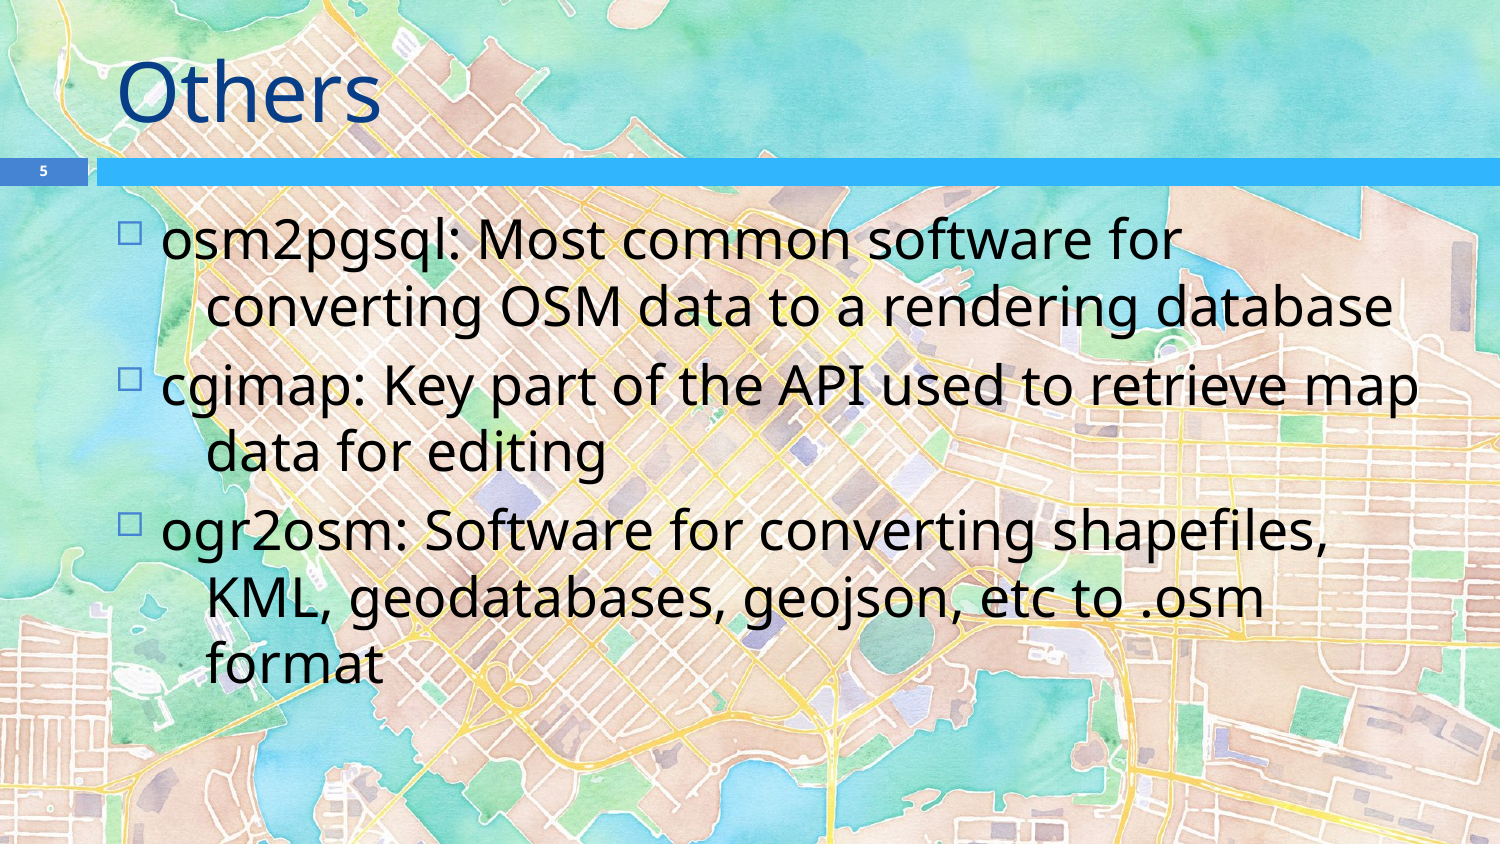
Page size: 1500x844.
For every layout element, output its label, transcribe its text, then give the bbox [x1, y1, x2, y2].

text_box ‹#› [0, 156, 88, 187]
title Others [100, 28, 1438, 151]
list osm2pgsql: Most common software for converting OSM data to a rendering database cgimap: Key part of the API used to retrieve map data for editing ogr2osm: Software for converting shapefiles, KML, geodatabases, geojson, etc to .osm format [100, 196, 1438, 751]
